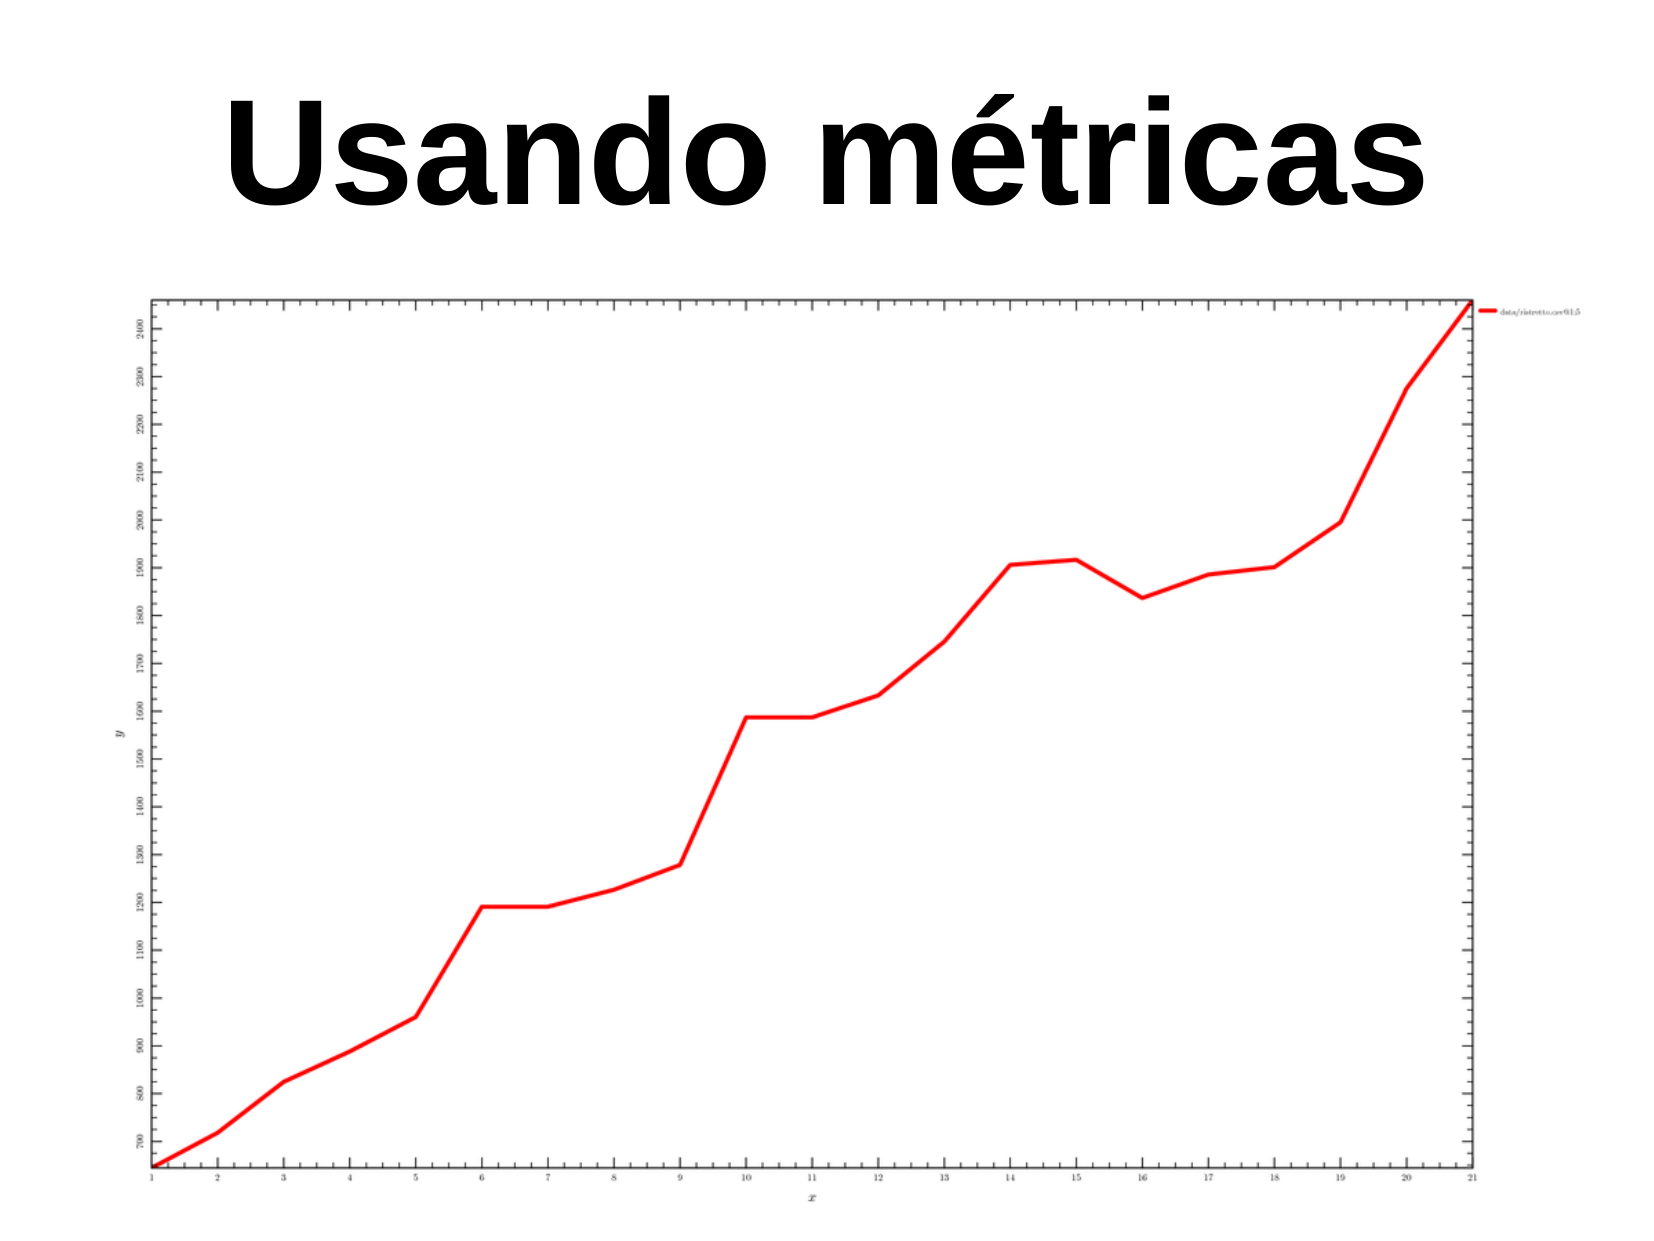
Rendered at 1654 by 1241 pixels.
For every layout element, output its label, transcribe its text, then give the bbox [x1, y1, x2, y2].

picture [69, 252, 1654, 1218]
title Usando métricas [82, 49, 1571, 252]
